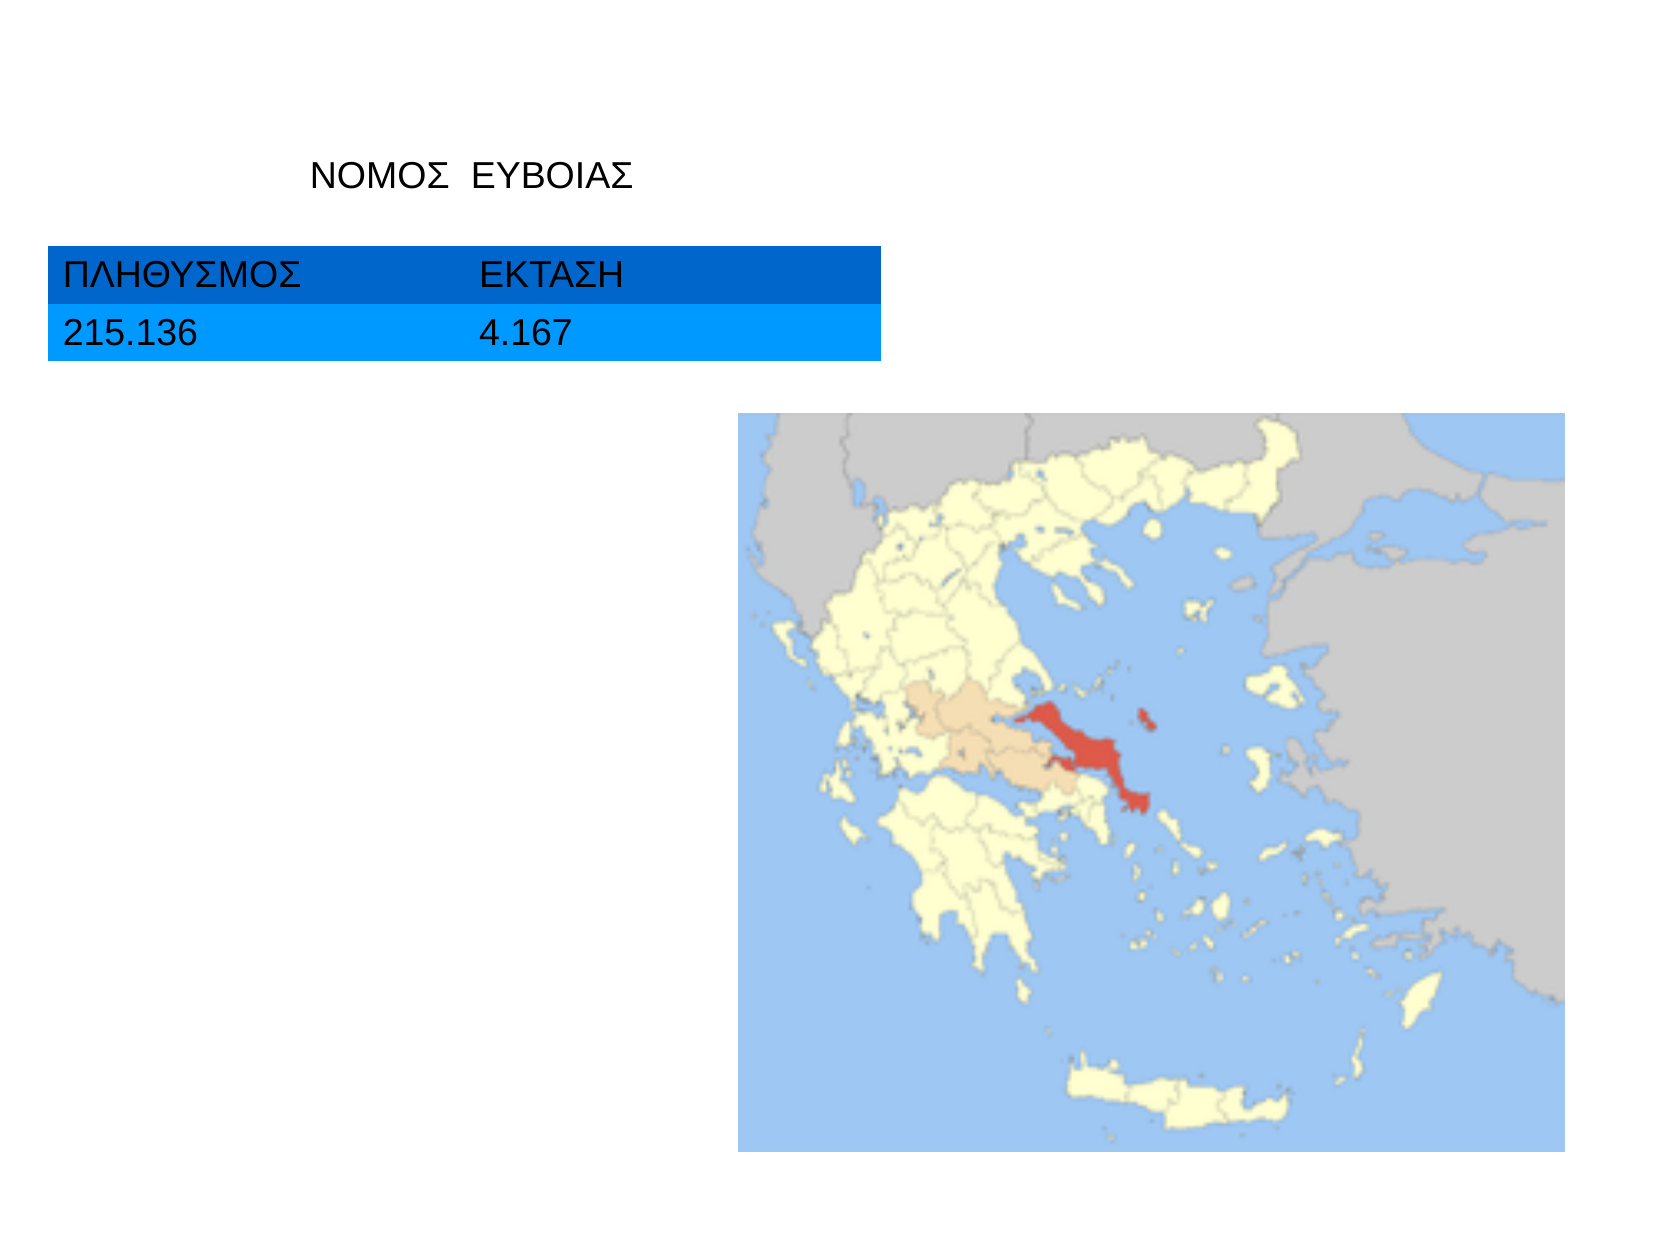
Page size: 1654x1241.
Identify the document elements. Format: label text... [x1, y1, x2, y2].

table_header ΠΛΗΘΥΣΜΟΣ [48, 246, 464, 304]
picture [738, 413, 1565, 1152]
text_box ΝΟΜΟΣ ΕΥΒΟΙΑΣ [295, 147, 768, 205]
table_cell 215.136 [48, 304, 464, 361]
table_cell 4.167 [464, 304, 881, 361]
table_header ΕΚΤΑΣΗ [464, 246, 881, 304]
